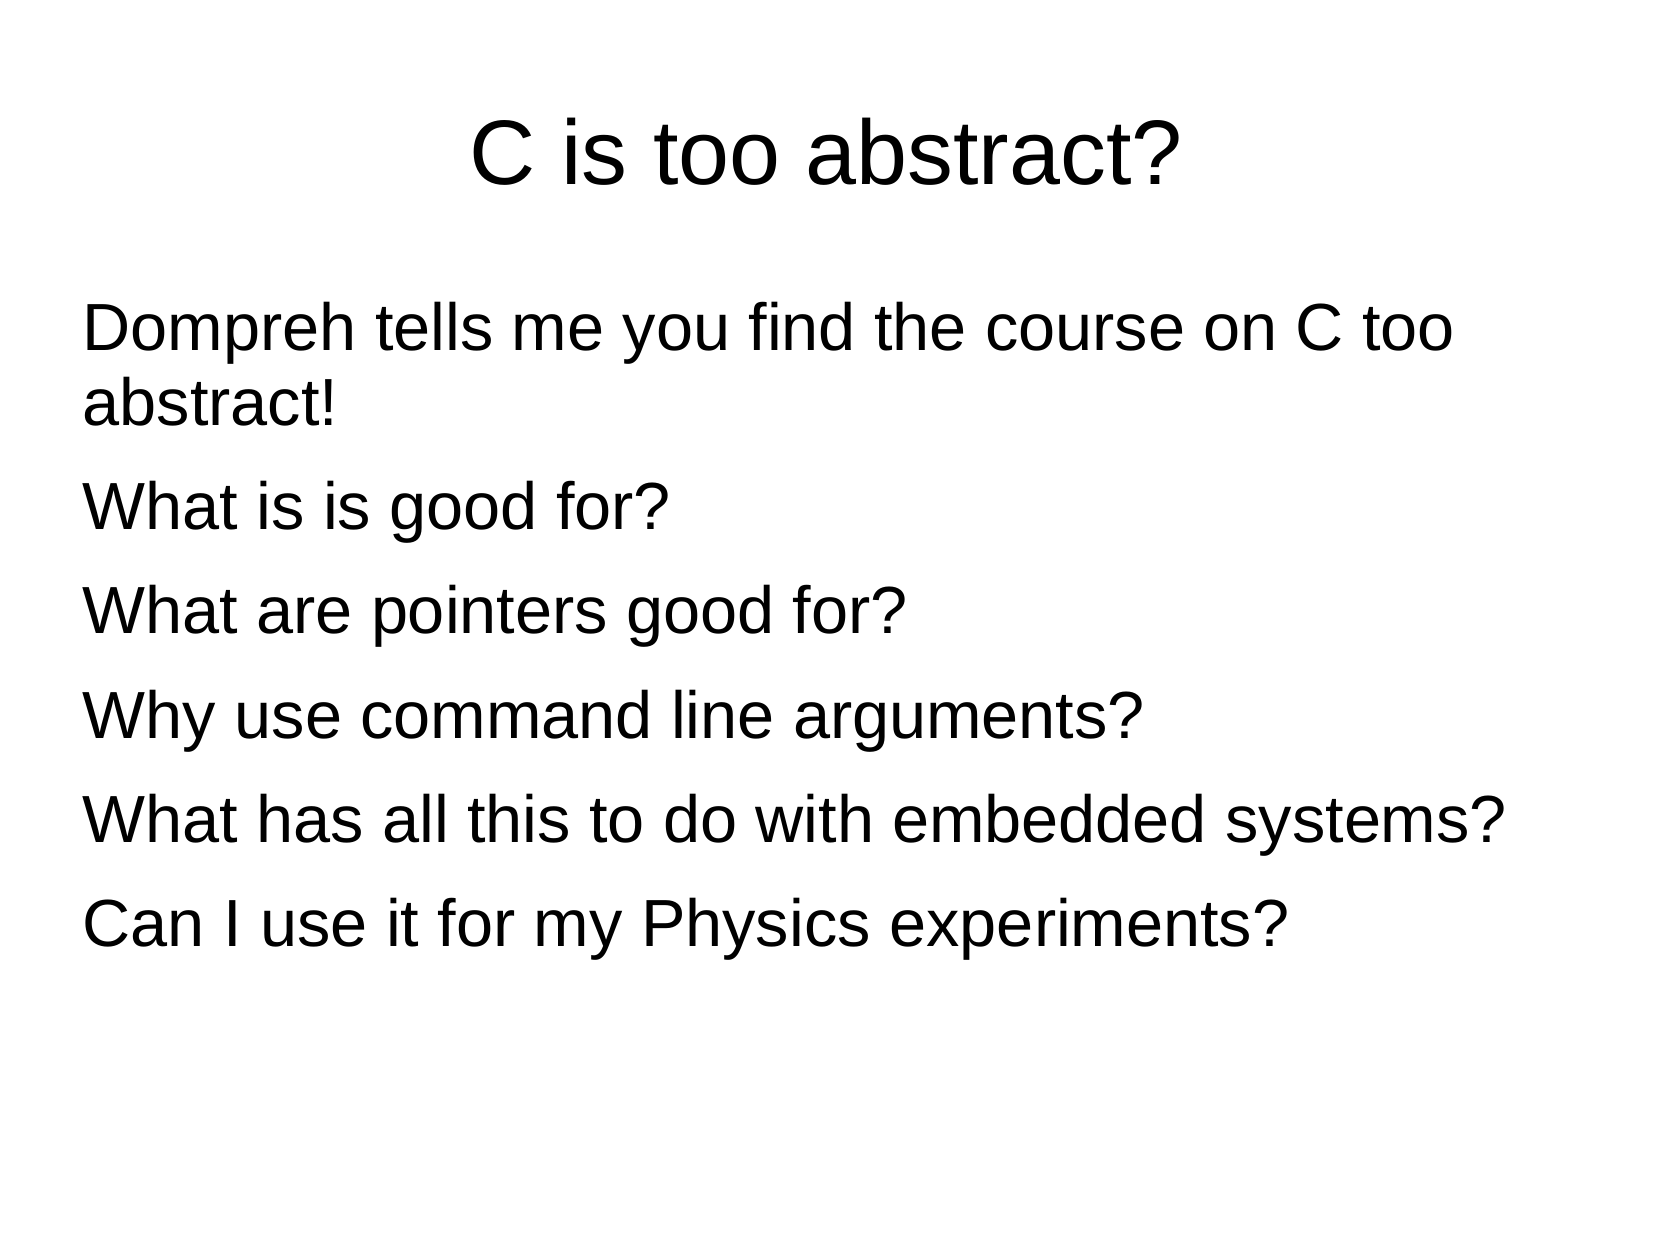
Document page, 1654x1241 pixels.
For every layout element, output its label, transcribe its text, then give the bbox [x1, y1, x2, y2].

list Dompreh tells me you find the course on C too abstract! What is is good for? What are pointers good for? Why use command line arguments? What has all this to do with embedded systems? Can I use it for my Physics experiments? [82, 290, 1571, 1010]
title C is too abstract? [82, 49, 1571, 257]
